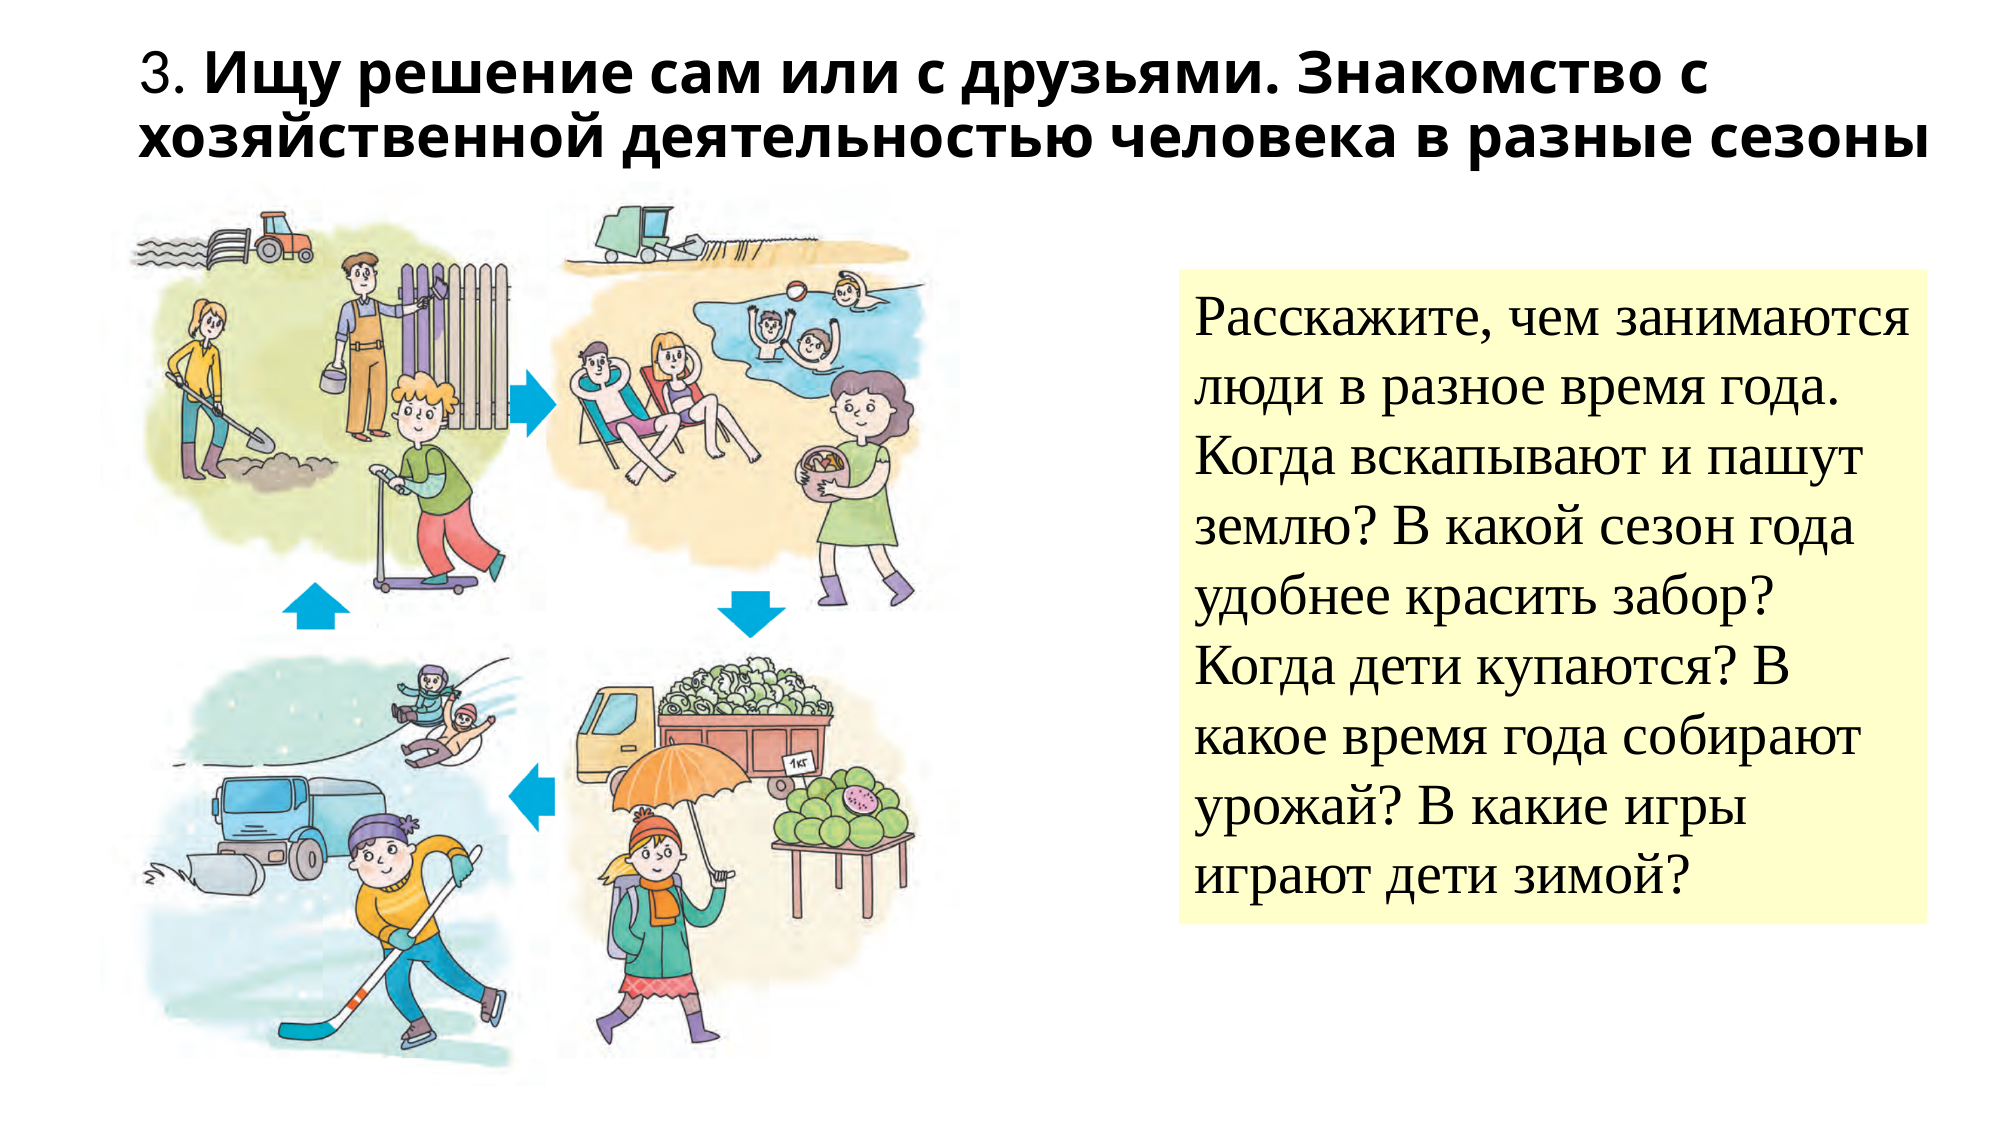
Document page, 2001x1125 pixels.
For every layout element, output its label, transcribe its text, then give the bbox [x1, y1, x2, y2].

picture [88, 181, 979, 1086]
list Расскажите, чем занимаются люди в разное время года. Когда вскапывают и пашут землю? В какой сезон года удобнее красить забор? Когда дети купаются? В какое время года собирают урожай? В какие игры играют дети зимой? [1179, 269, 1928, 925]
title 3. Ищу решение сам или с друзьями. Знакомство с хозяйственной деятельностью человека в разные сезоны [123, 0, 1978, 208]
